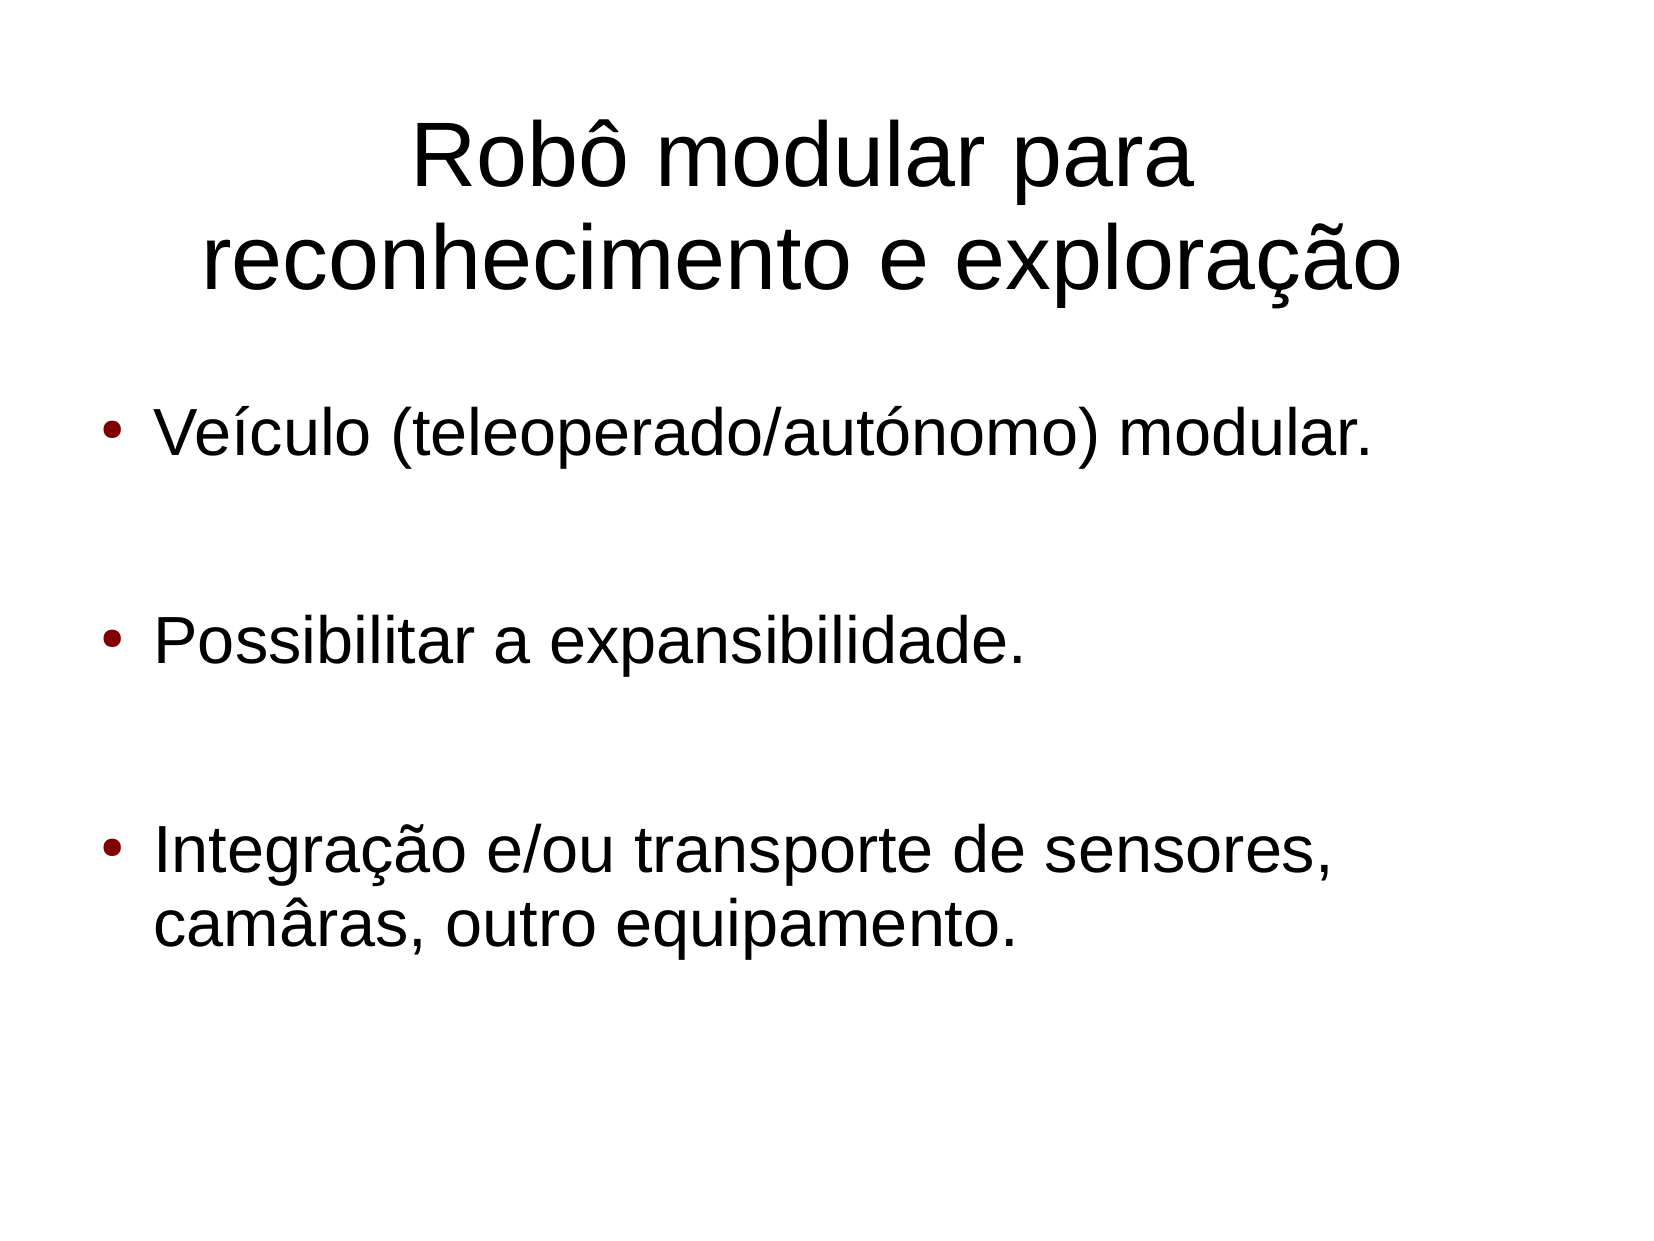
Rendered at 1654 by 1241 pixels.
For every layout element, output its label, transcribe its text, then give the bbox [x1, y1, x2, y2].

title Robô modular para reconhecimento e exploração [124, 103, 1483, 309]
list Veículo (teleoperado/autónomo) modular. Possibilitar a expansibilidade. Integração e/ou transporte de sensores, camâras, outro equipamento. [82, 290, 1418, 1109]
